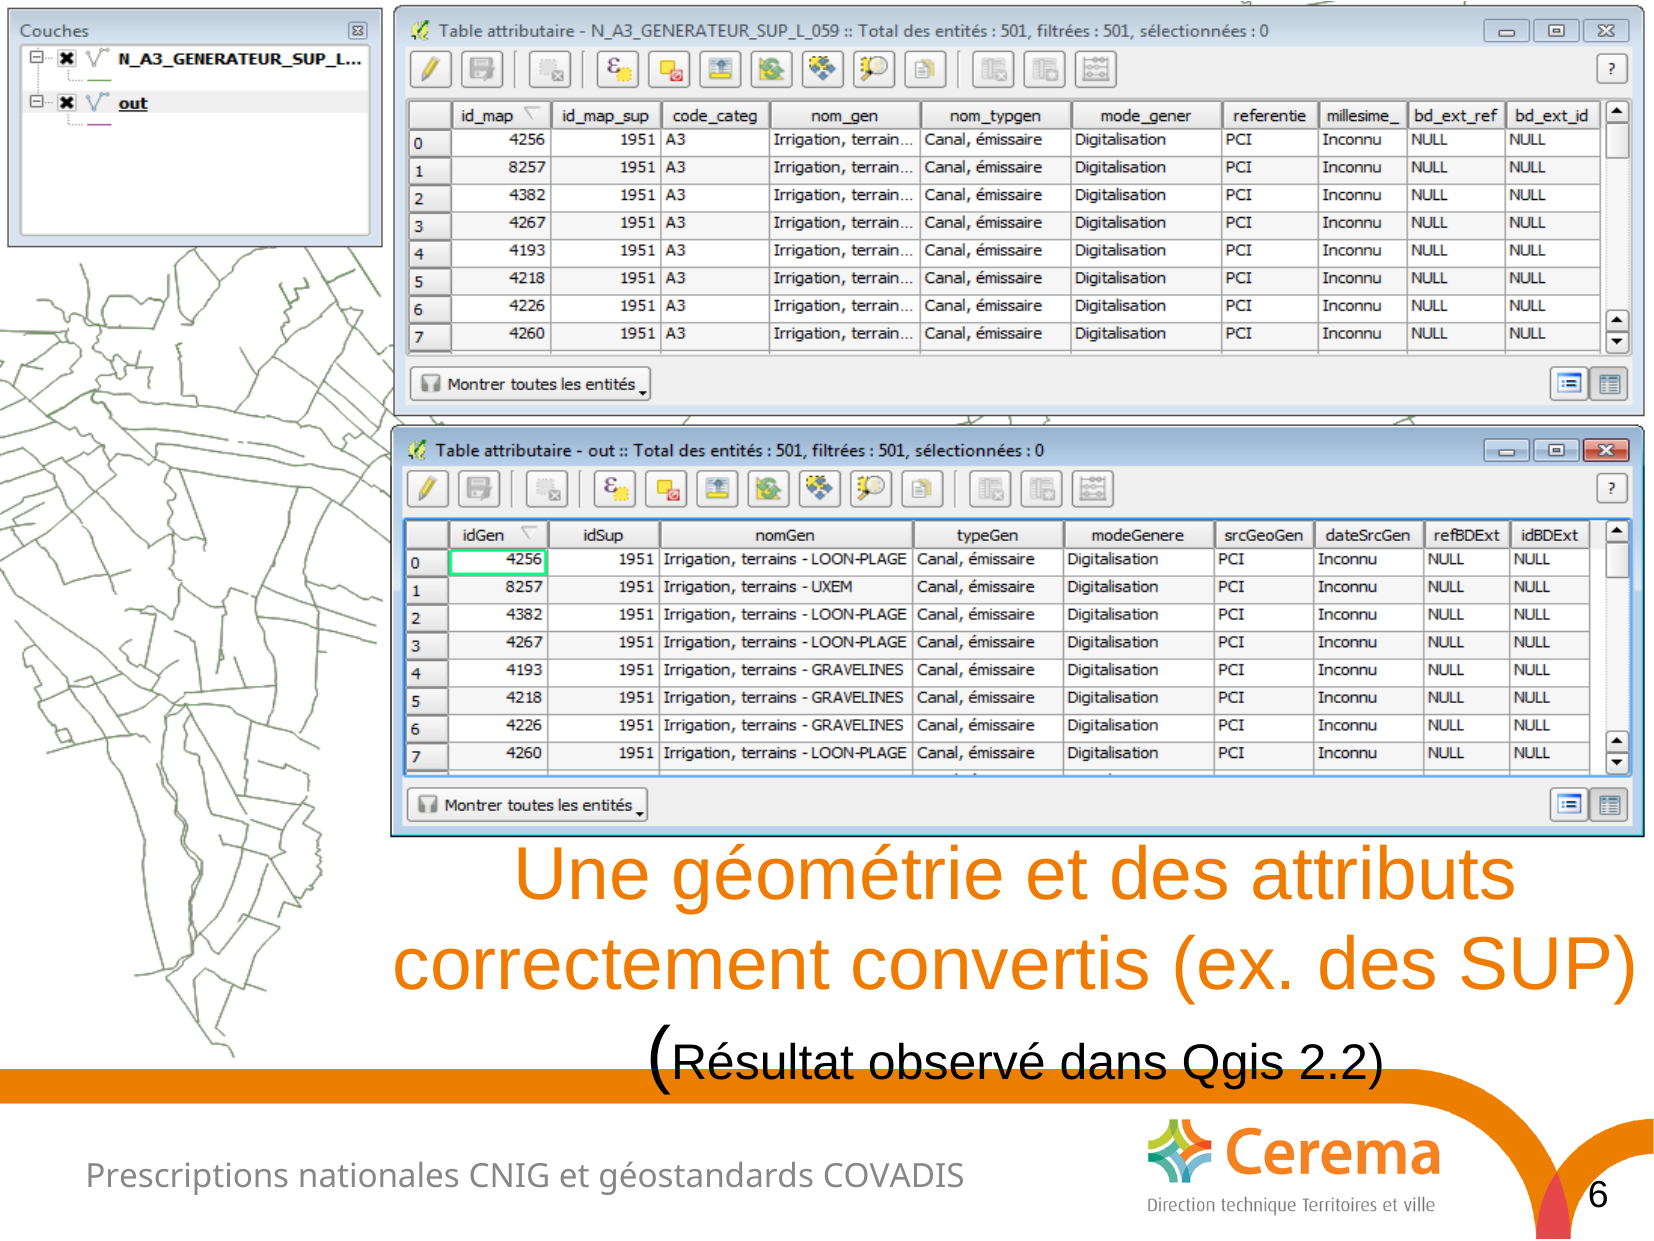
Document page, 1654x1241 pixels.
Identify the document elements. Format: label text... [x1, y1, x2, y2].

picture [0, 1069, 1654, 1239]
title Une géométrie et des attributs correctement convertis (ex. des SUP) (Résultat observé dans Qgis 2.2) [389, 824, 1642, 1095]
picture [0, 1, 1654, 1063]
